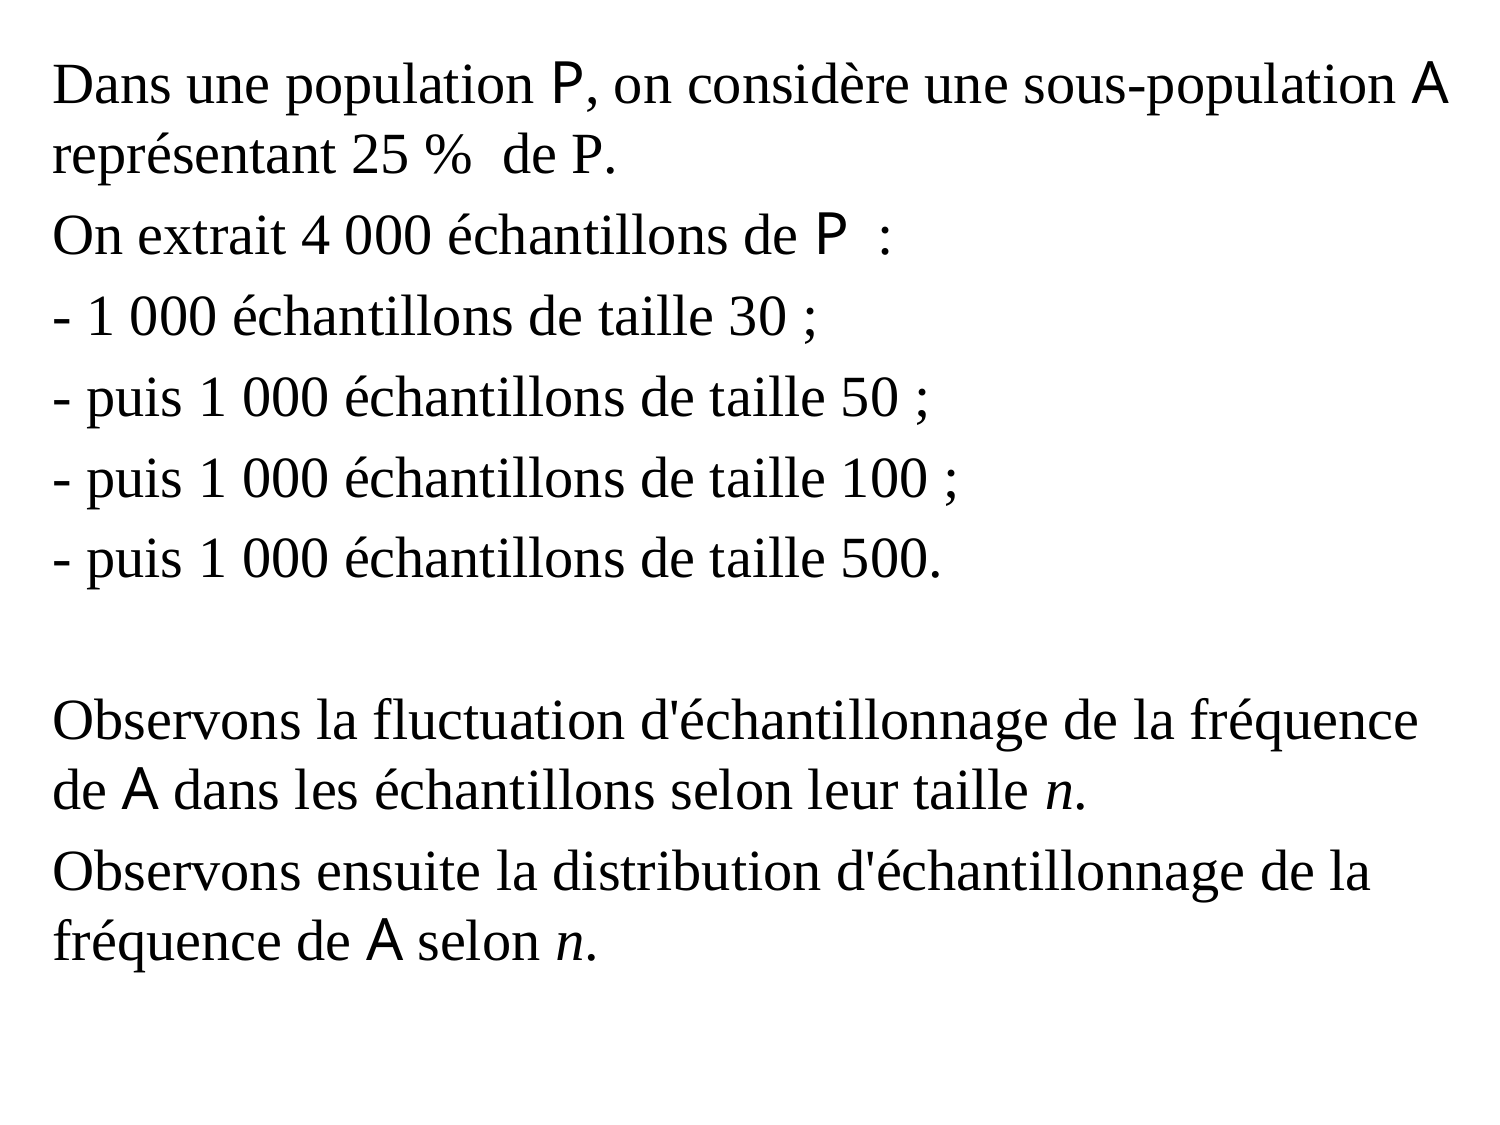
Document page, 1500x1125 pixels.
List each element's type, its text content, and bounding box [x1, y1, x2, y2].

text_box Dans une population P, on considère une sous-population A représentant 25 % de P. On extrait 4 000 échantillons de P : - 1 000 échantillons de taille 30 ; - puis 1 000 échantillons de taille 50 ; - puis 1 000 échantillons de taille 100 ; - puis 1 000 échantillons de taille 500. Observons la fluctuation d'échantillonnage de la fréquence de A dans les échantillons selon leur taille n. Observons ensuite la distribution d'échantillonnage de la fréquence de A selon n. [37, 37, 1500, 981]
